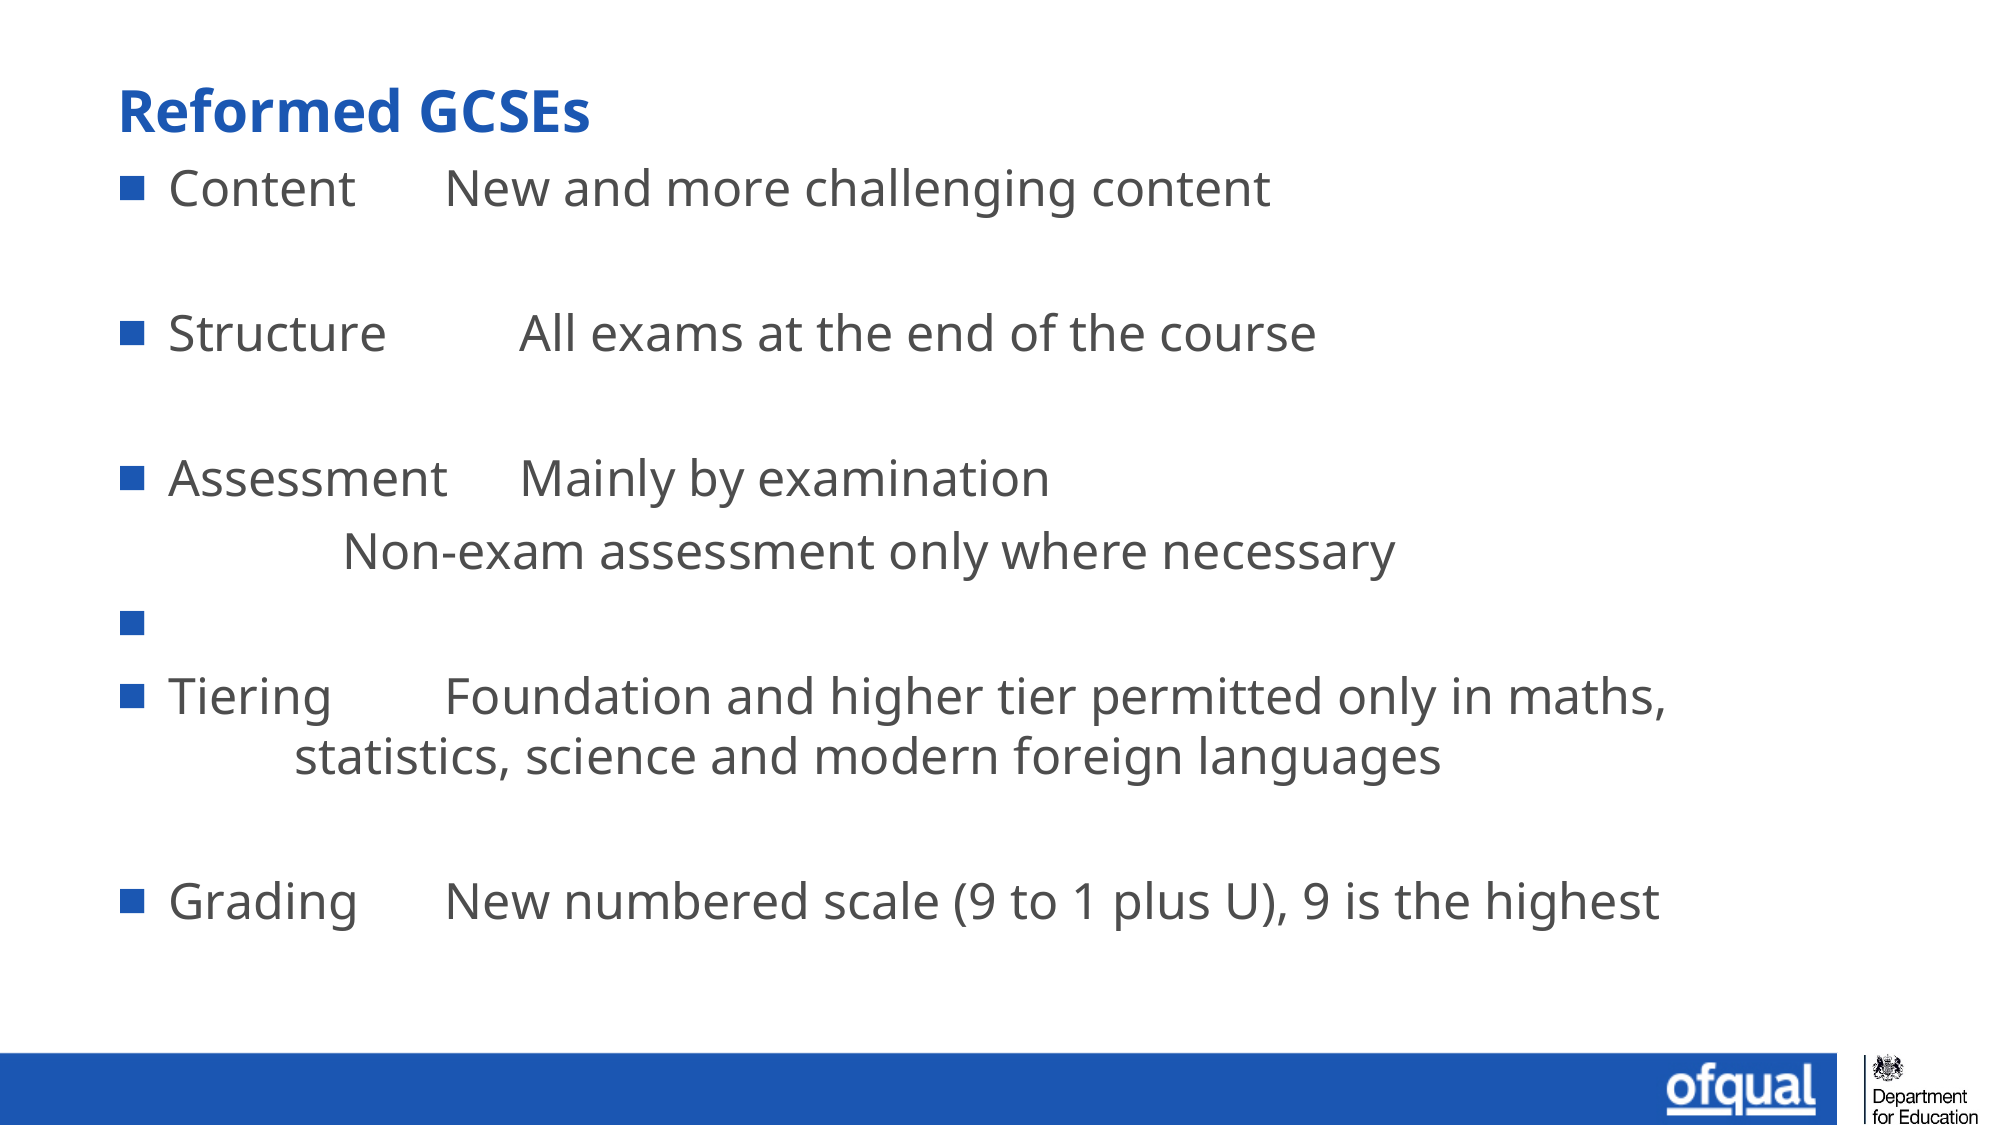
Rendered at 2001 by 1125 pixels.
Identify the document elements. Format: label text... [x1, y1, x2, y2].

text_box Content New and more challenging content Structure All exams at the end of the course Assessment Mainly by examination Non-exam assessment only where necessary Tiering Foundation and higher tier permitted only in maths, statistics, science and modern foreign languages Grading New numbered scale (9 to 1 plus U), 9 is the highest [102, 149, 1903, 1036]
text_box Reformed GCSEs [102, 66, 1491, 161]
